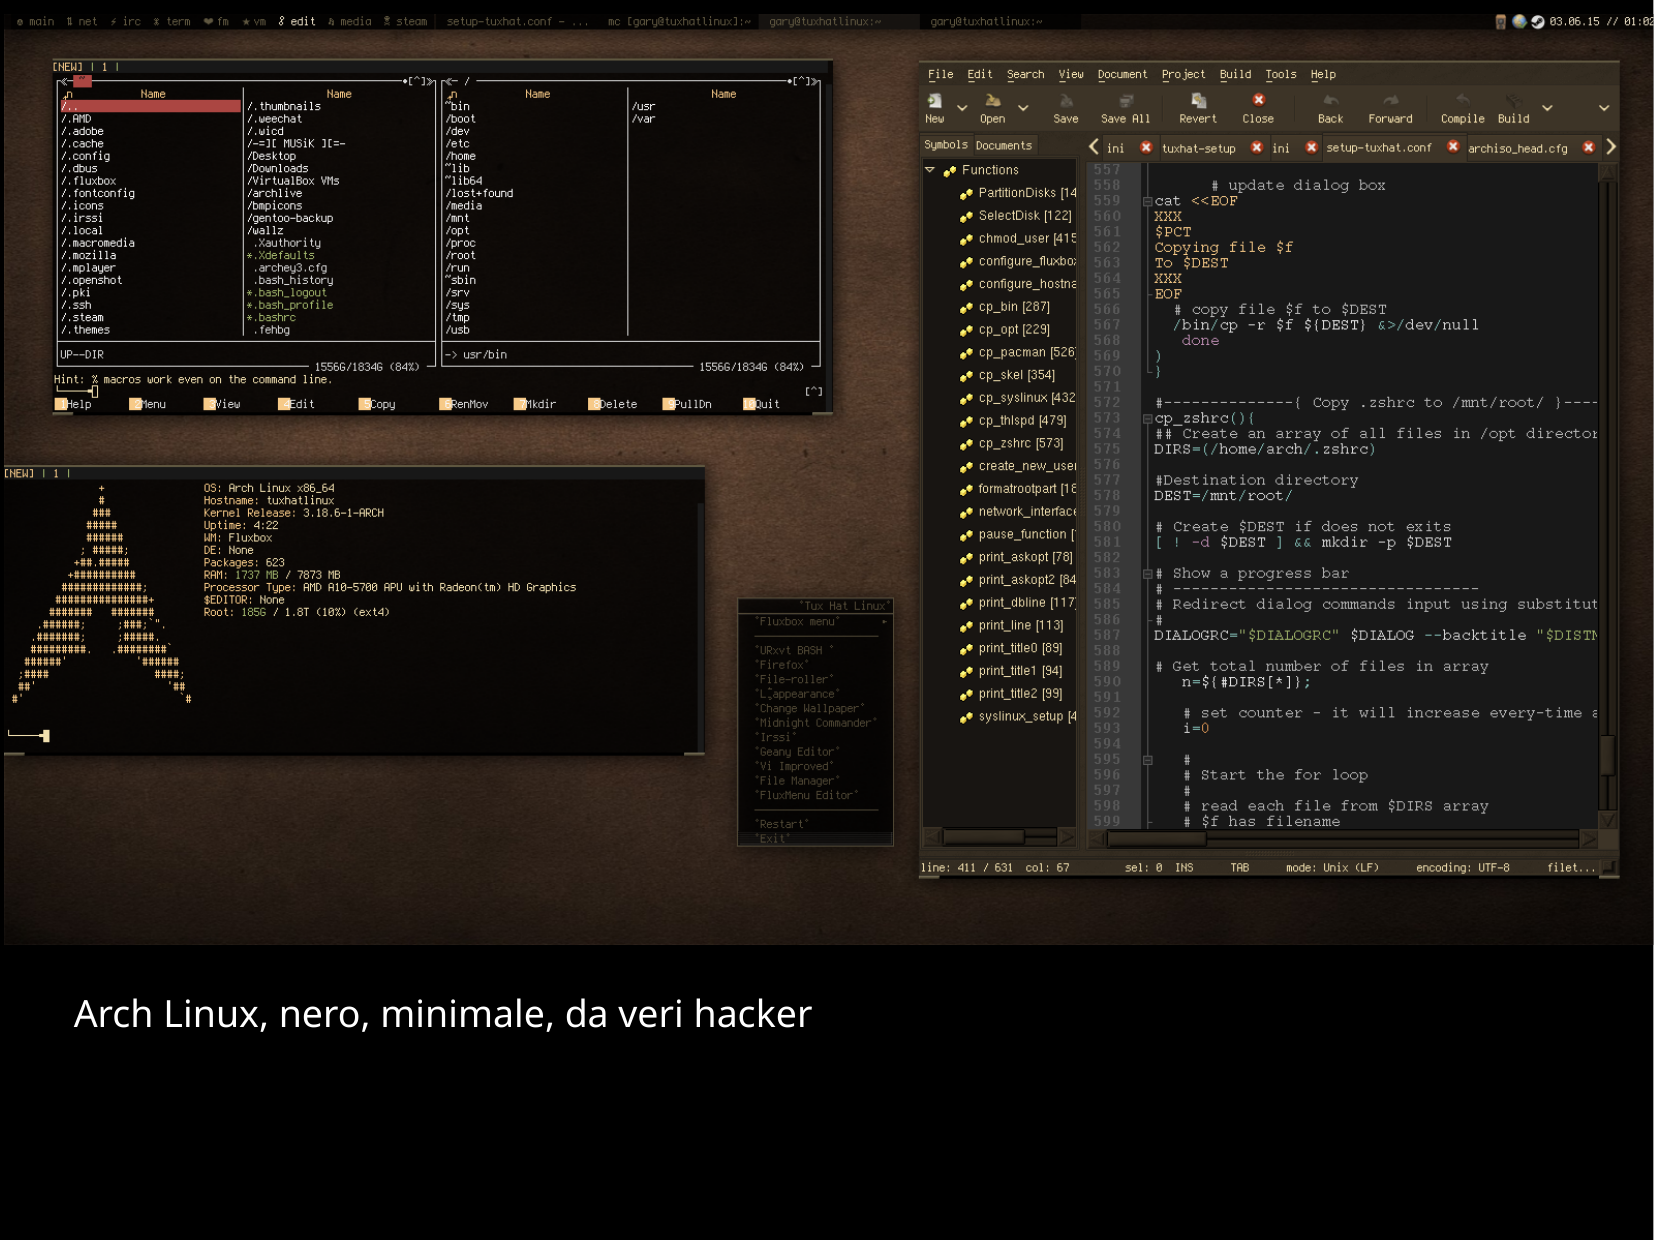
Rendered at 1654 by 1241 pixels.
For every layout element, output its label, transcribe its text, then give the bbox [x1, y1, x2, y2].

picture [4, 14, 1654, 945]
text_box Arch Linux, nero, minimale, da veri hacker [59, 980, 1571, 1038]
